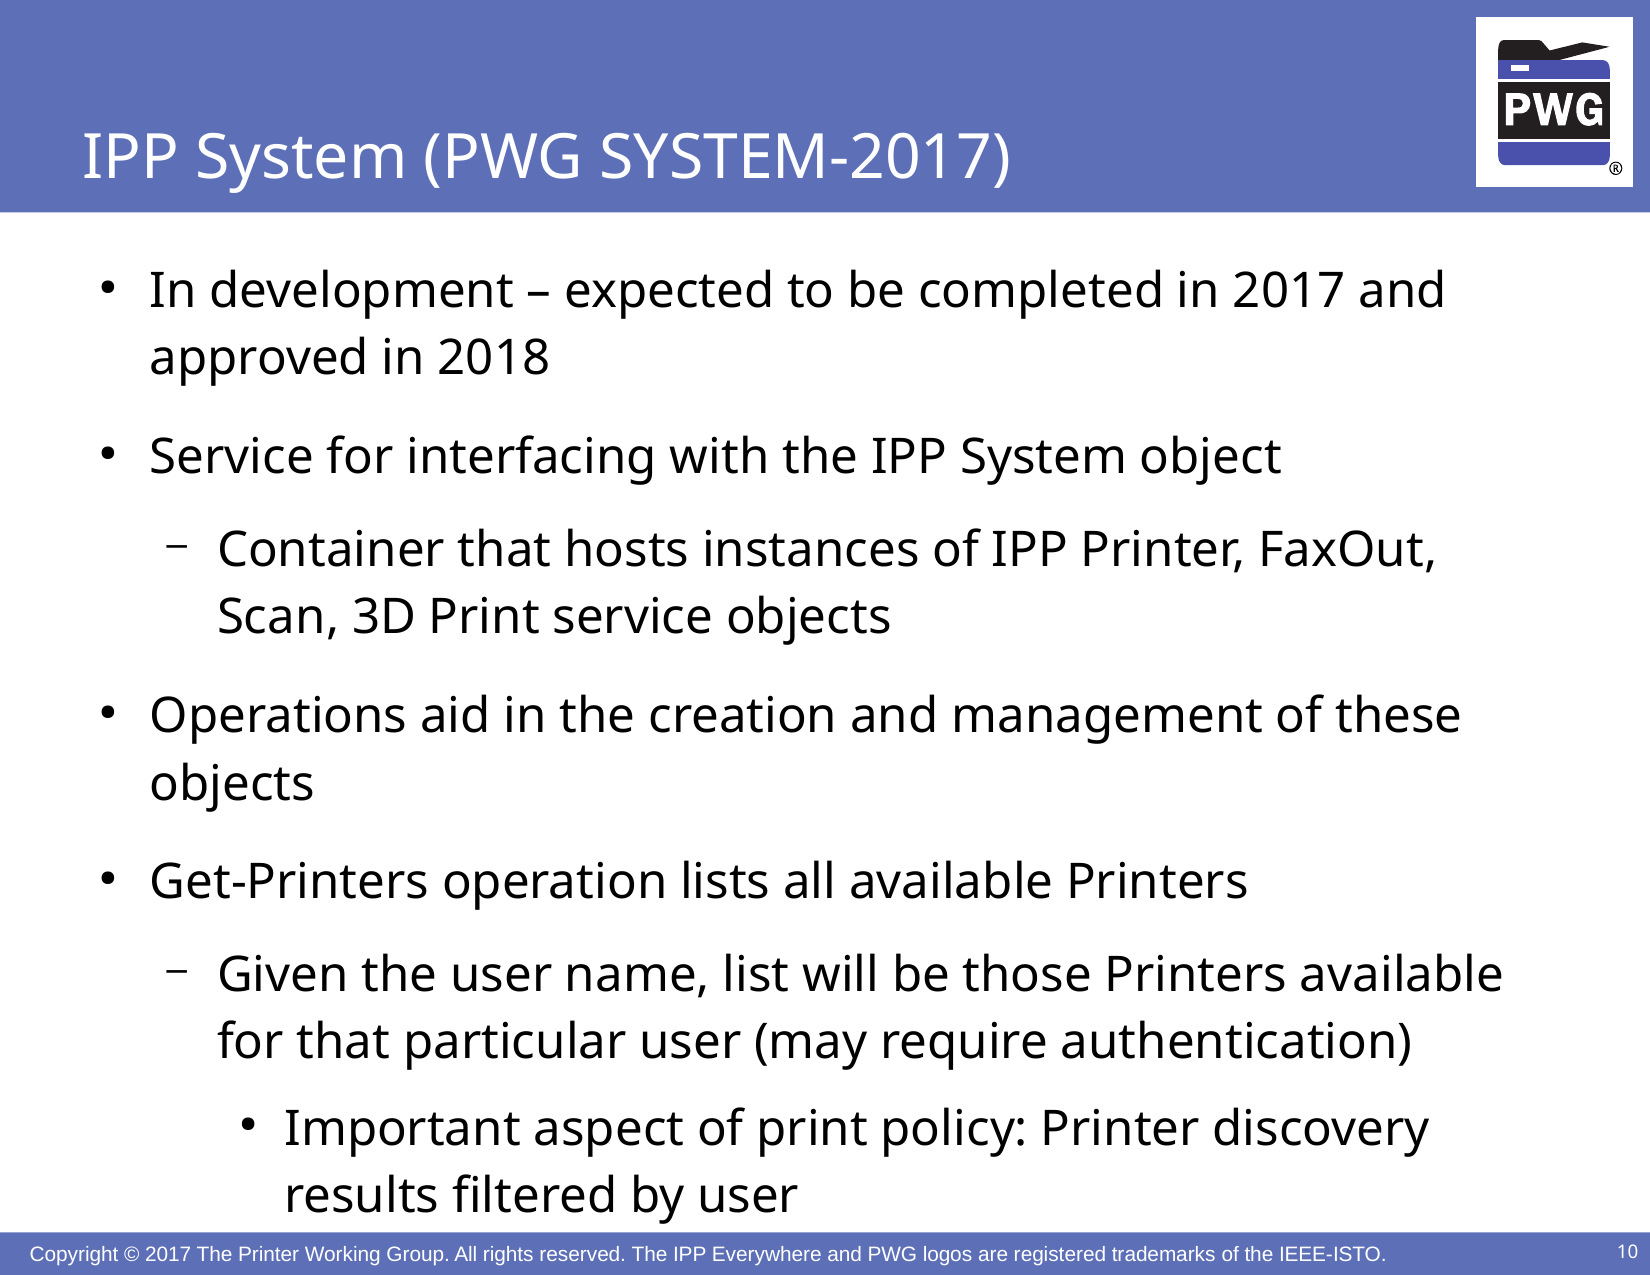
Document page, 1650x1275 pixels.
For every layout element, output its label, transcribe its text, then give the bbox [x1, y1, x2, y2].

title IPP System (PWG SYSTEM-2017) [82, 8, 1449, 198]
list In development – expected to be completed in 2017 and approved in 2018 Service for interfacing with the IPP System object Container that hosts instances of IPP Printer, FaxOut, Scan, 3D Print service objects Operations aid in the creation and management of these objects Get-Printers operation lists all available Printers Given the user name, list will be those Printers available for that particular user (may require authentication) Important aspect of print policy: Printer discovery results filtered by user [82, 254, 1568, 1233]
